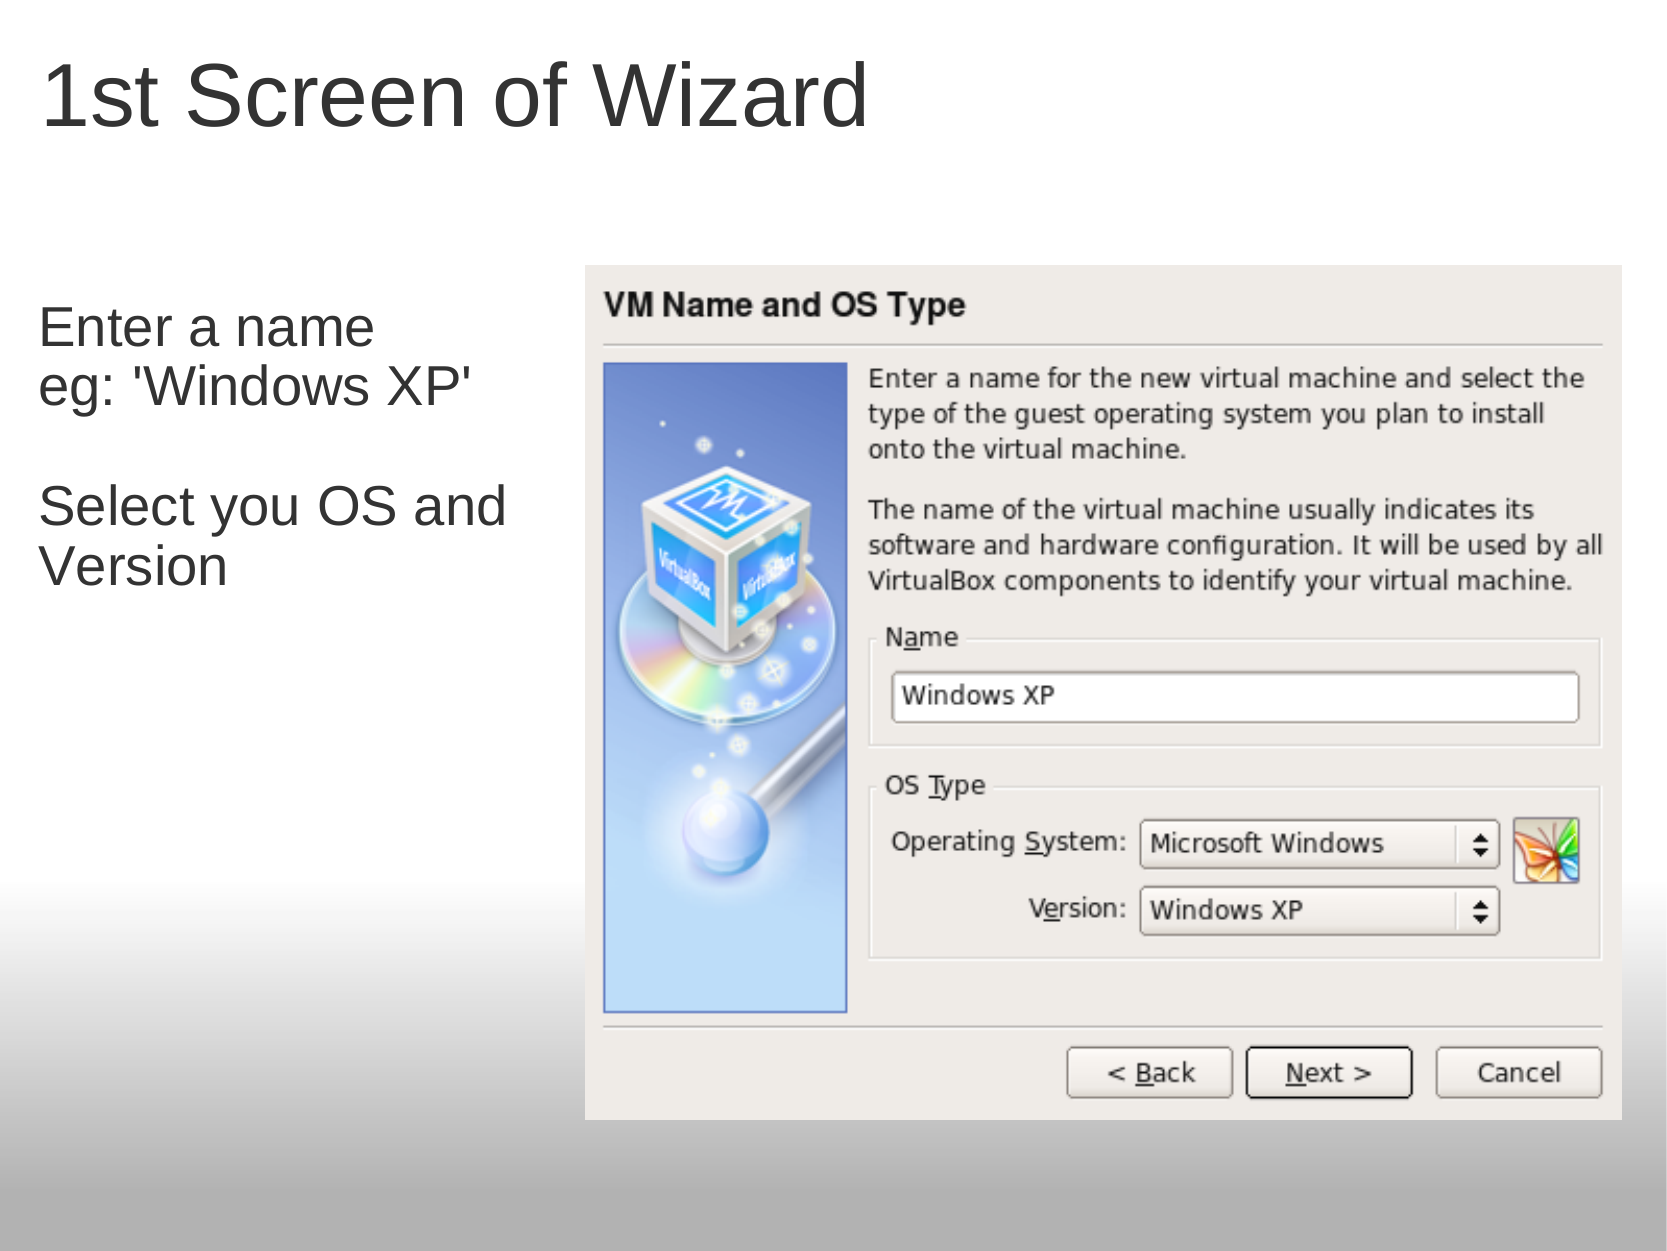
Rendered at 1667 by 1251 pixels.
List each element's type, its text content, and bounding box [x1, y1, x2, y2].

picture [0, 0, 1667, 1251]
title 1st Screen of Wizard [40, 50, 1627, 201]
list Enter a name eg: 'Windows XP' Select you OS and Version [38, 298, 541, 1089]
